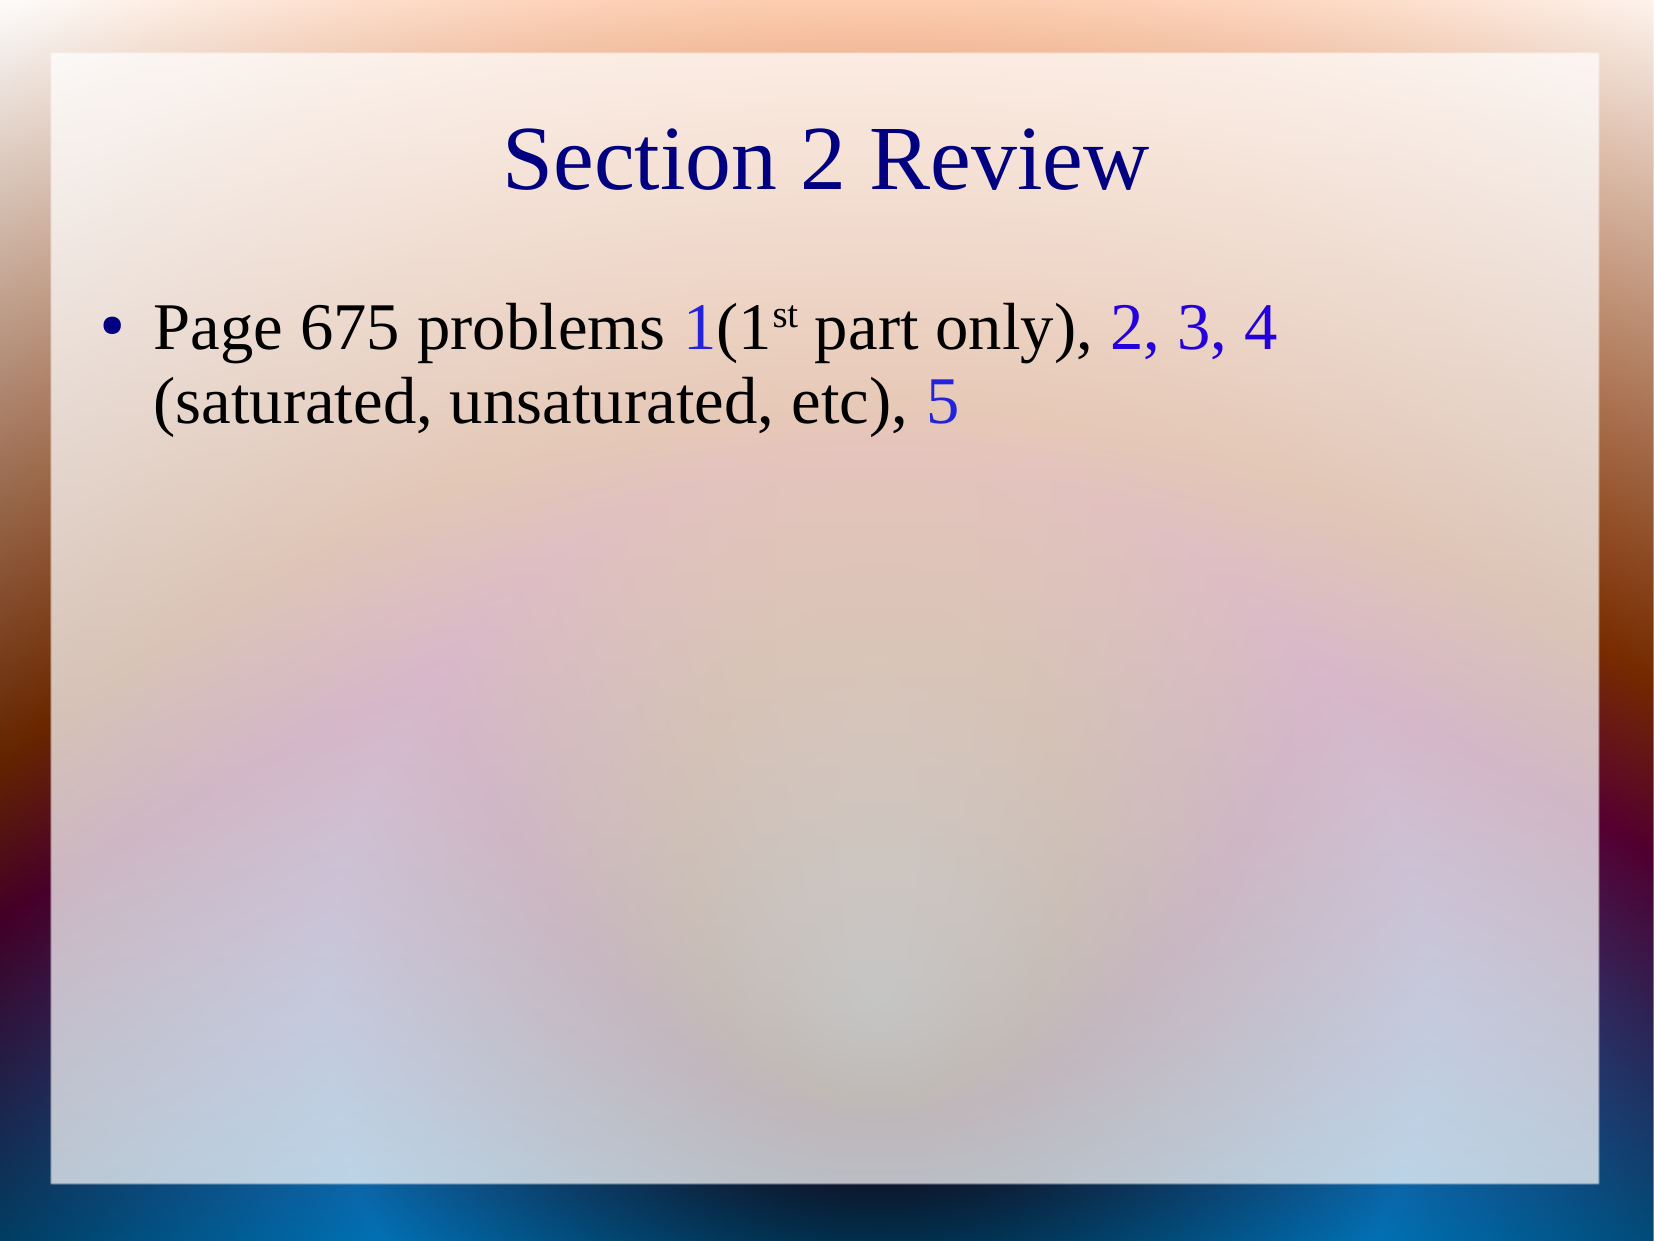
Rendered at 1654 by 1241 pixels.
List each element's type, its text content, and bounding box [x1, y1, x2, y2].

title Section 2 Review [82, 55, 1571, 263]
list Page 675 problems 1(1st part only), 2, 3, 4 (saturated, unsaturated, etc), 5 [82, 290, 1571, 1034]
picture [0, 0, 1654, 1241]
